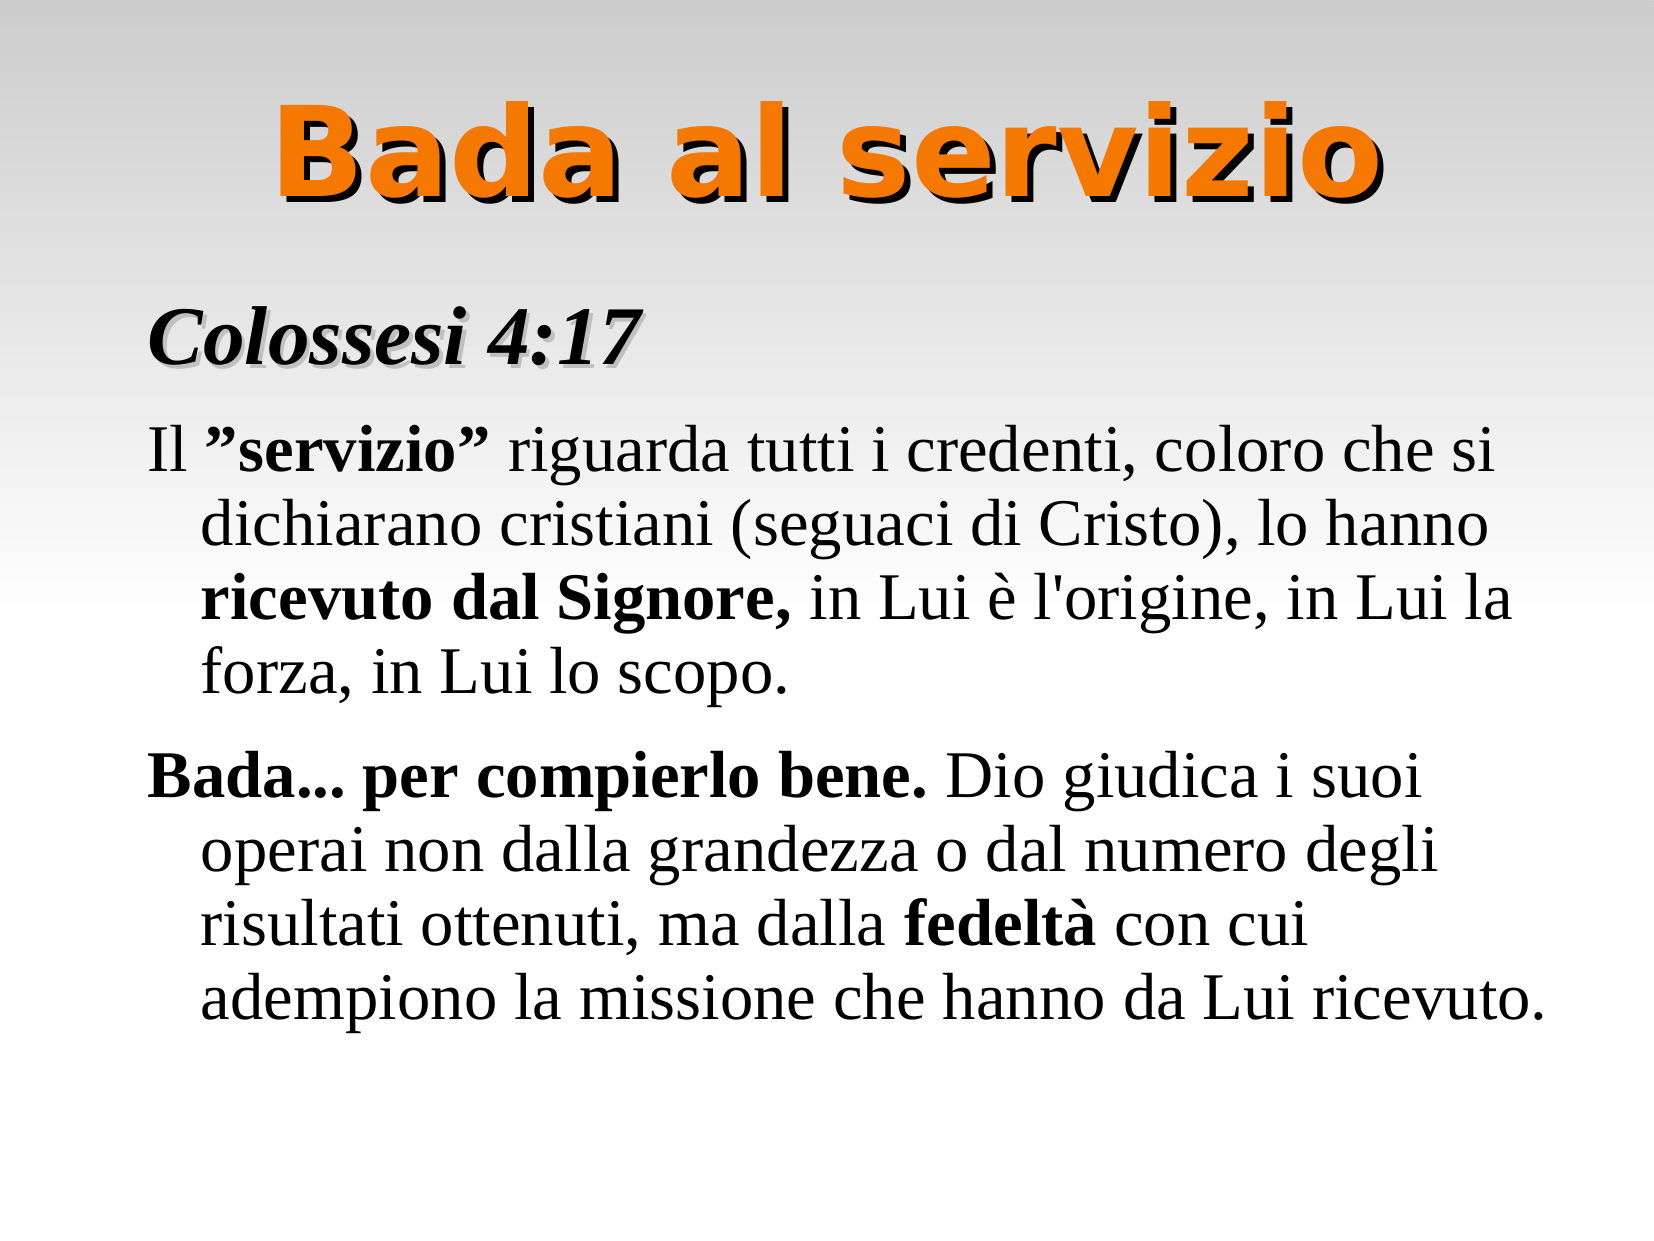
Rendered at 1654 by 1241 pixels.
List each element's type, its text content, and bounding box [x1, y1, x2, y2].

title Bada al servizio [82, 49, 1571, 257]
list Colossesi 4:17 Il ”servizio” riguarda tutti i credenti, coloro che si dichiarano cristiani (seguaci di Cristo), lo hanno ricevuto dal Signore, in Lui è l'origine, in Lui la forza, in Lui lo scopo. Bada... per compierlo bene. Dio giudica i suoi operai non dalla grandezza o dal numero degli risultati ottenuti, ma dalla fedeltà con cui adempiono la missione che hanno da Lui ricevuto. [59, 290, 1595, 1129]
